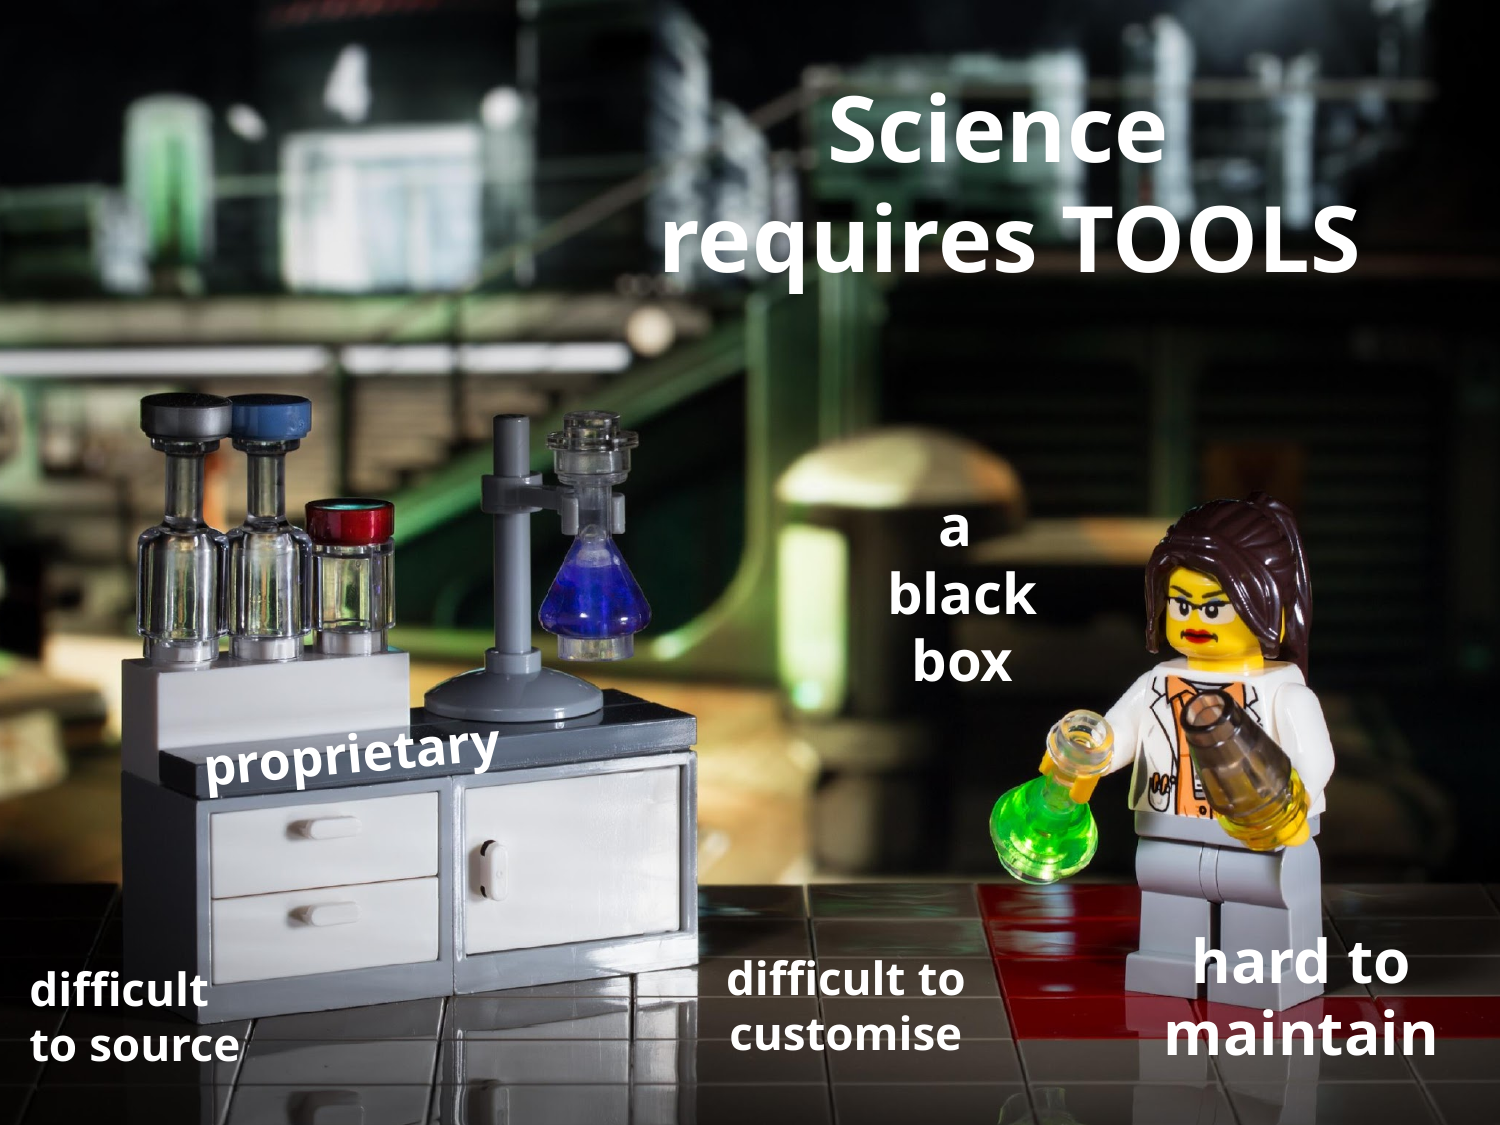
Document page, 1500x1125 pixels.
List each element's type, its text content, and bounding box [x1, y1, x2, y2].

text_box difficult to customise [685, 942, 1007, 1125]
text_box Science requires TOOLS [484, 64, 1500, 479]
text_box difficult to source [16, 953, 359, 1125]
text_box hard to maintain [1060, 916, 1500, 1116]
text_box proprietary [186, 690, 628, 886]
text_box a black box [850, 483, 1075, 729]
picture [0, 0, 1500, 1125]
